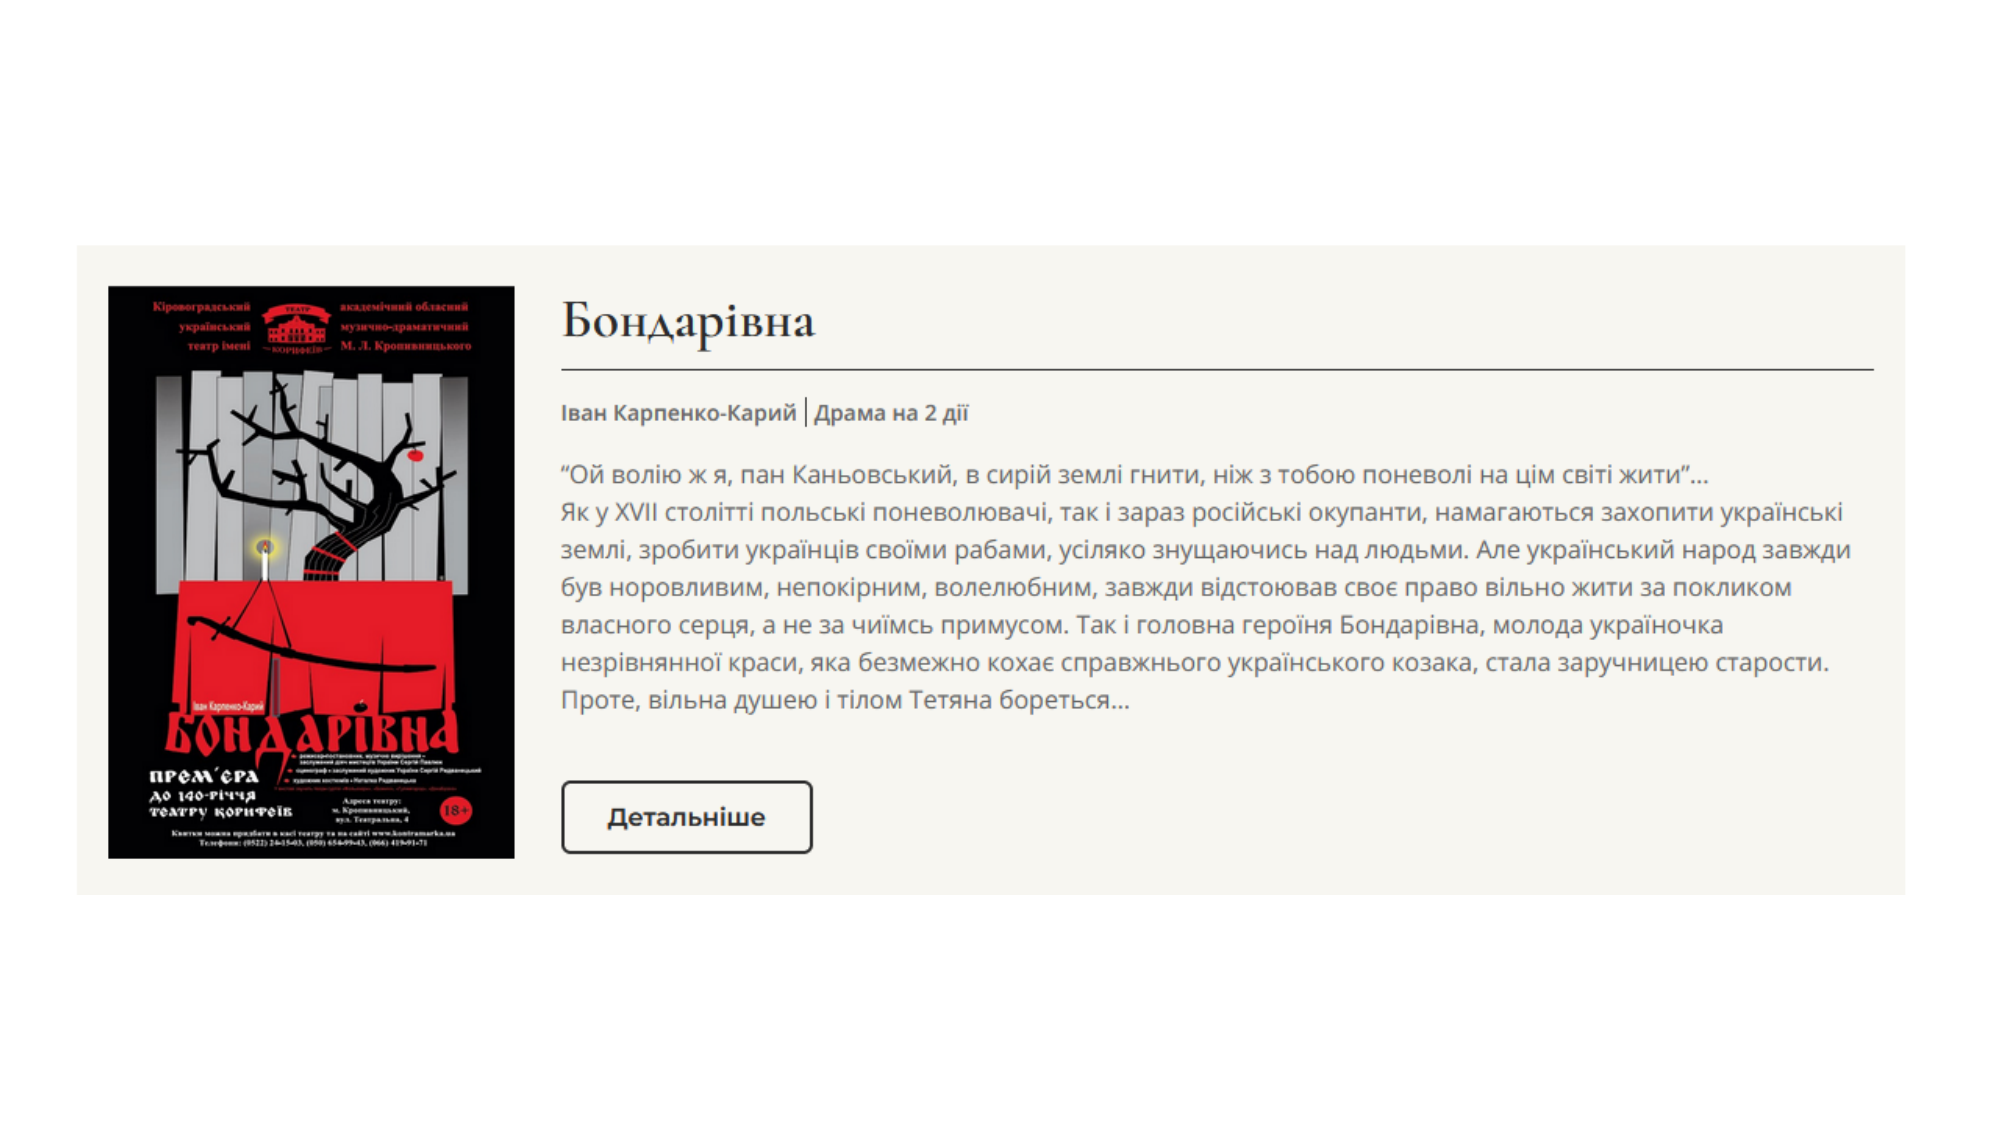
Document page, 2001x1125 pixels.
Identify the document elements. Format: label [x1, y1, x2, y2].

picture [32, 230, 1968, 895]
